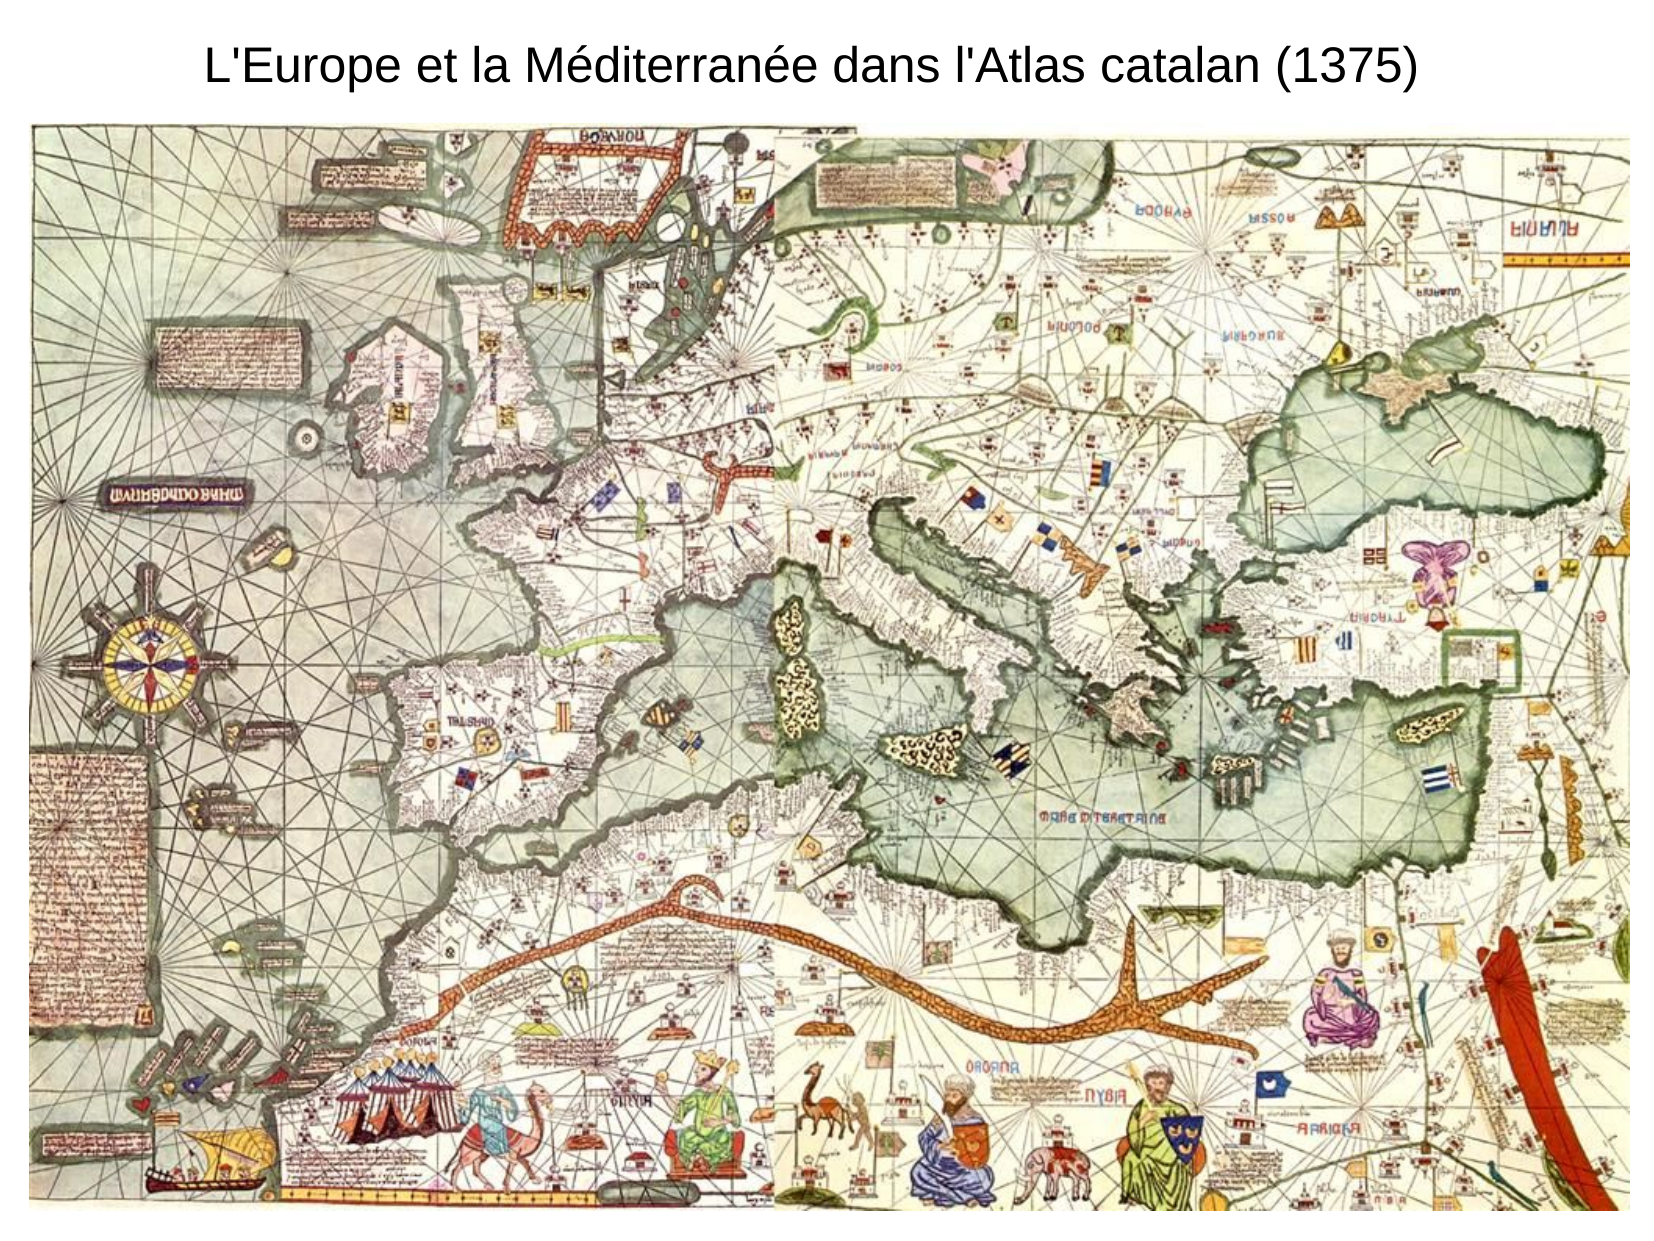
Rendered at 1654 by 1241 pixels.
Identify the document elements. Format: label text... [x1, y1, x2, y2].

picture [29, 123, 1630, 1211]
text_box L'Europe et la Méditerranée dans l'Atlas catalan (1375) [88, 29, 1536, 101]
